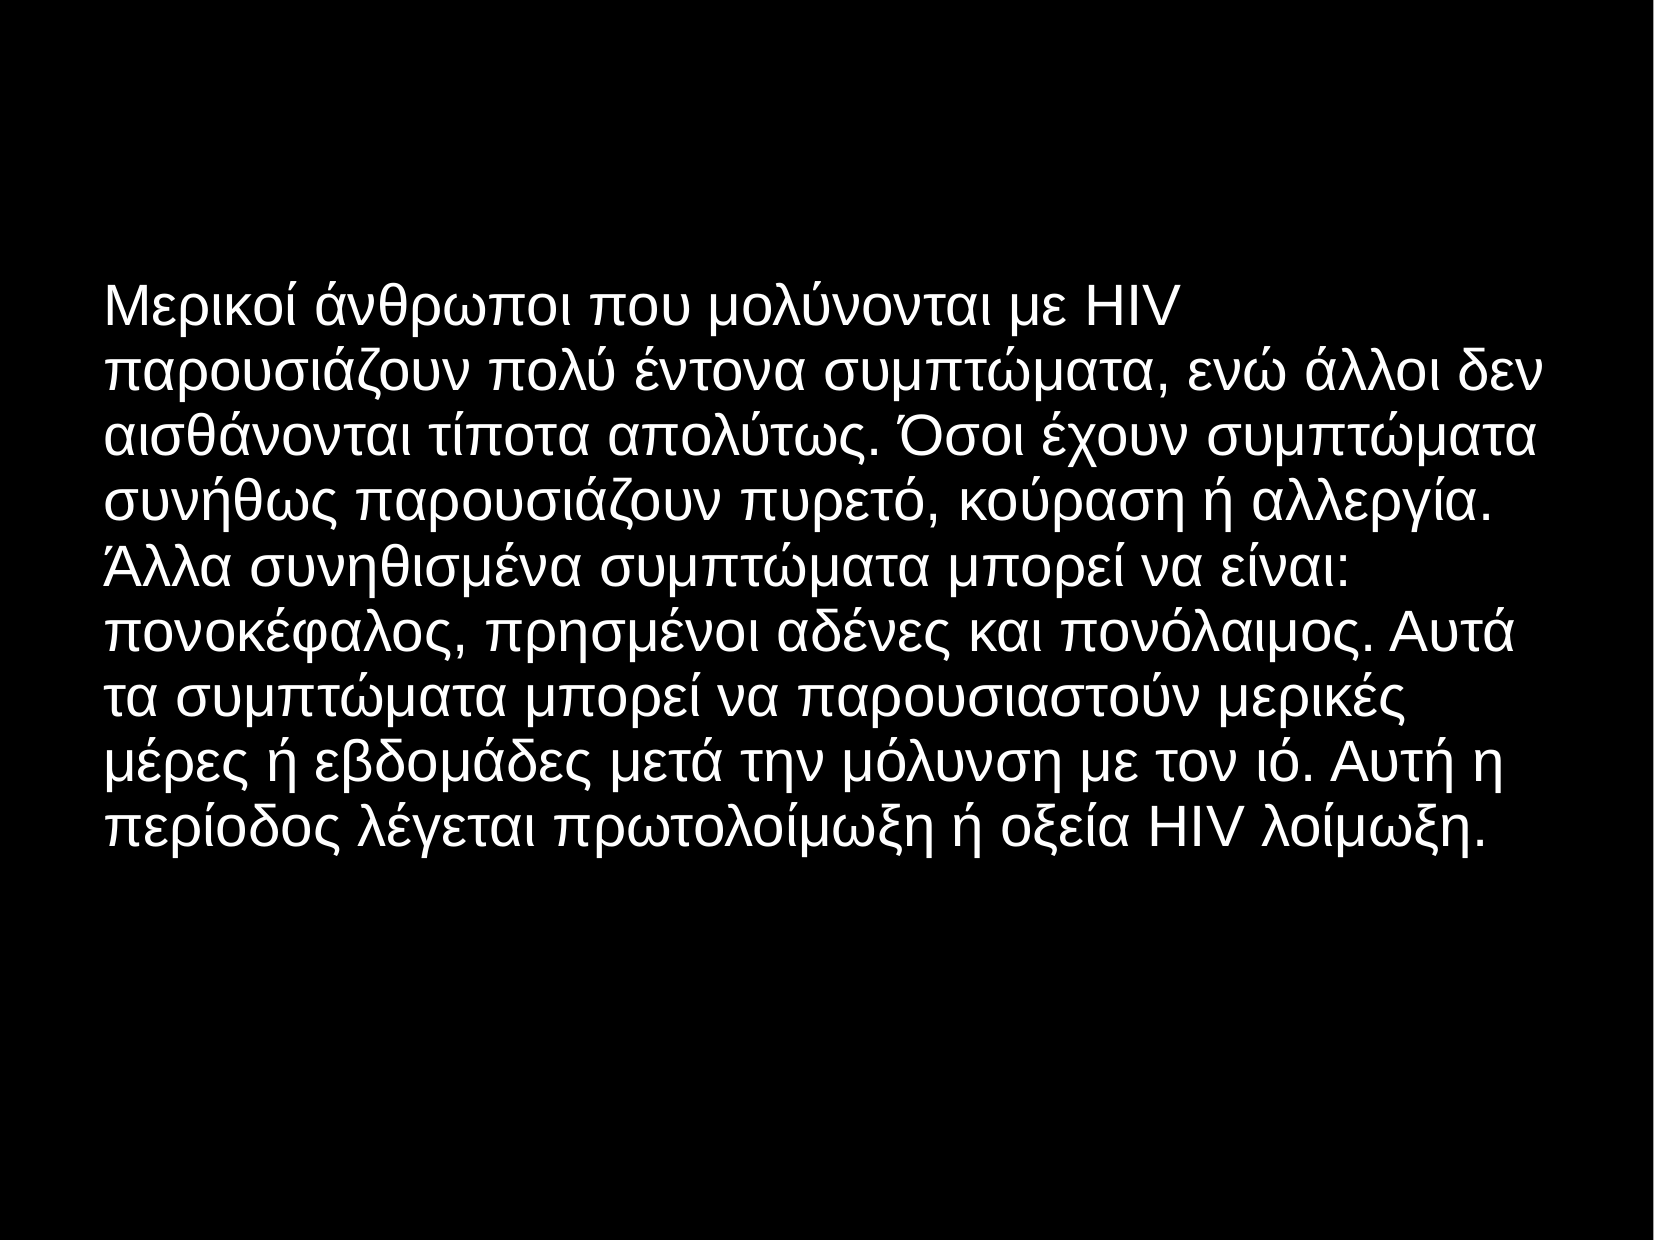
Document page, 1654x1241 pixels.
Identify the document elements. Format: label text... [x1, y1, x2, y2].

text_box Μερικοί άνθρωποι που μολύνονται με HIV παρουσιάζουν πολύ έντονα συμπτώματα, ενώ άλλοι δεν αισθάνονται τίποτα απολύτως. Όσοι έχουν συμπτώματα συνήθως παρουσιάζουν πυρετό, κούραση ή αλλεργία. Άλλα συνηθισμένα συμπτώματα μπορεί να είναι: πονοκέφαλος, πρησμένοι αδένες και πονόλαιμος. Αυτά τα συμπτώματα μπορεί να παρουσιαστούν μερικές μέρες ή εβδομάδες μετά την μόλυνση με τον ιό. Αυτή η περίοδος λέγεται πρωτολοίμωξη ή οξεία HIV λοίμωξη. [88, 265, 1565, 956]
